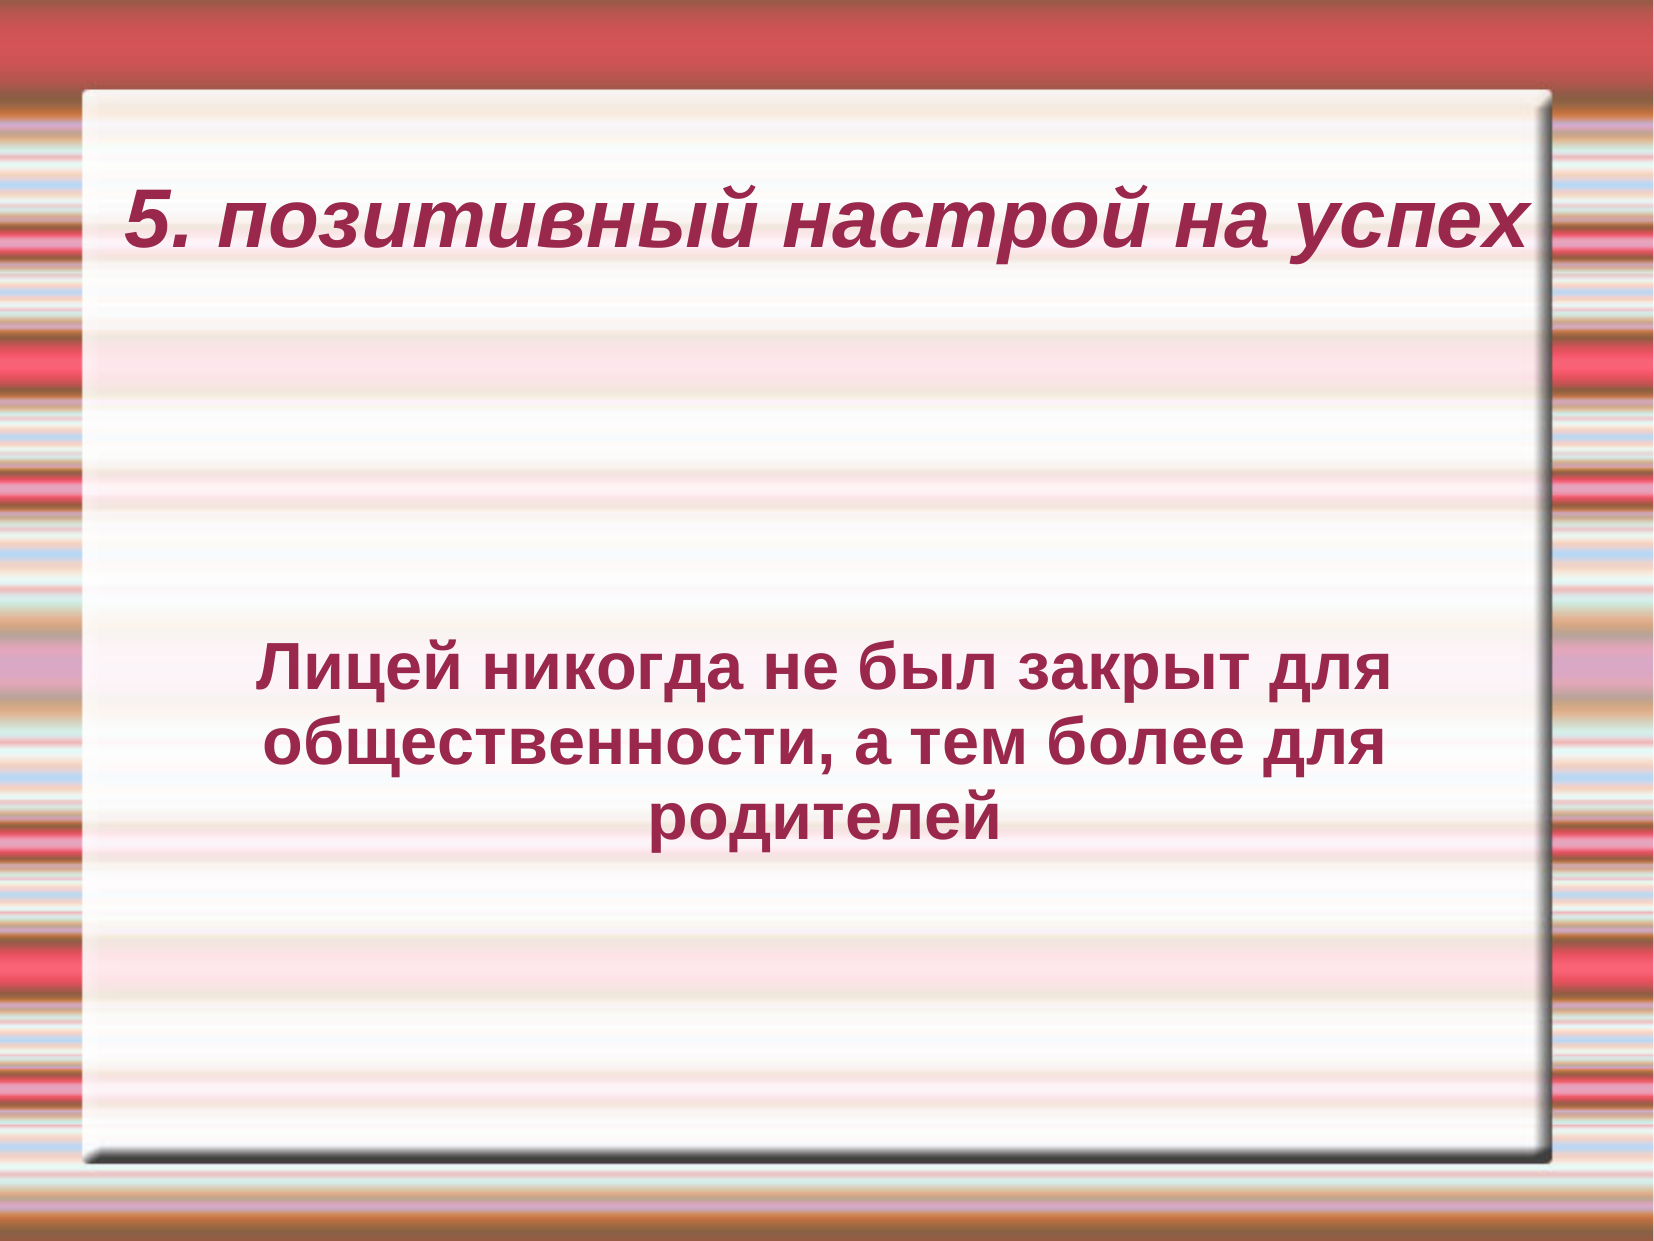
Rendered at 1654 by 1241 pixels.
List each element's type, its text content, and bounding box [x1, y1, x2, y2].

title 5. позитивный настрой на успех [121, 122, 1534, 315]
picture [0, 0, 1654, 1241]
subtitle Лицей никогда не был закрыт для общественности, а тем более для родителей [134, 358, 1516, 1125]
